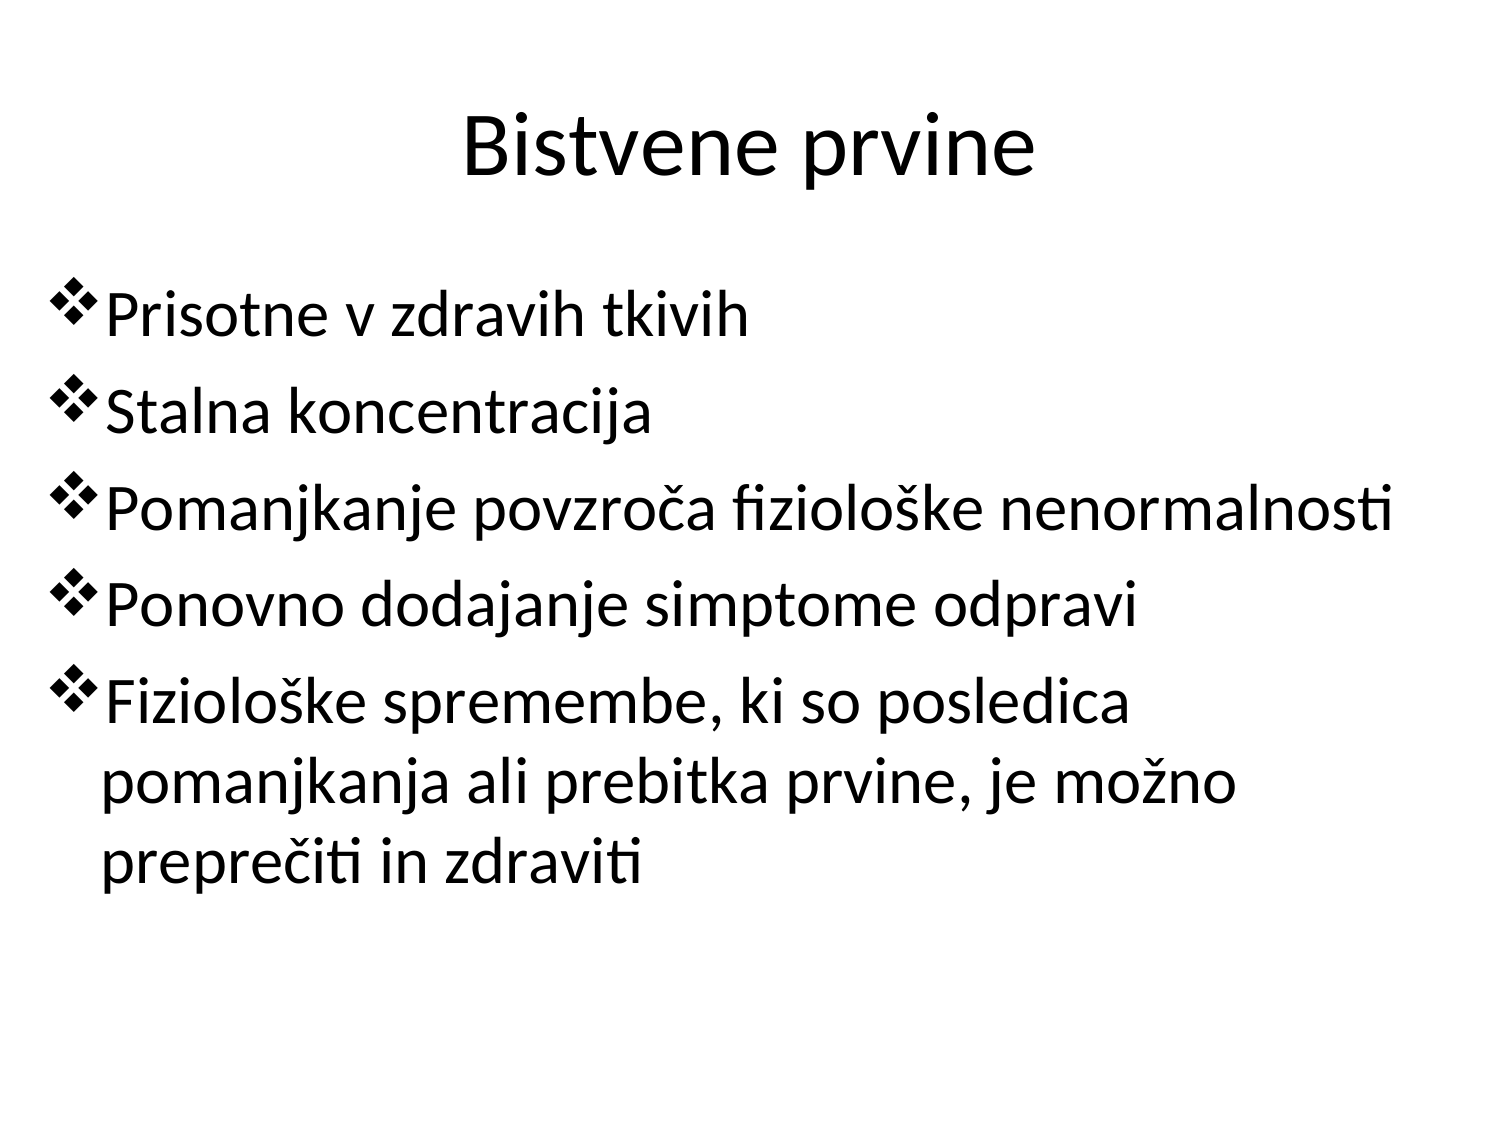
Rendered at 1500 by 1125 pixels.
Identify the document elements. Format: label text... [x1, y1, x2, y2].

list Prisotne v zdravih tkivih Stalna koncentracija Pomanjkanje povzroča fiziološke nenormalnosti Ponovno dodajanje simptome odpravi Fiziološke spremembe, ki so posledica pomanjkanja ali prebitka prvine, je možno preprečiti in zdraviti [29, 262, 1500, 1081]
title Bistvene prvine [75, 45, 1426, 233]
